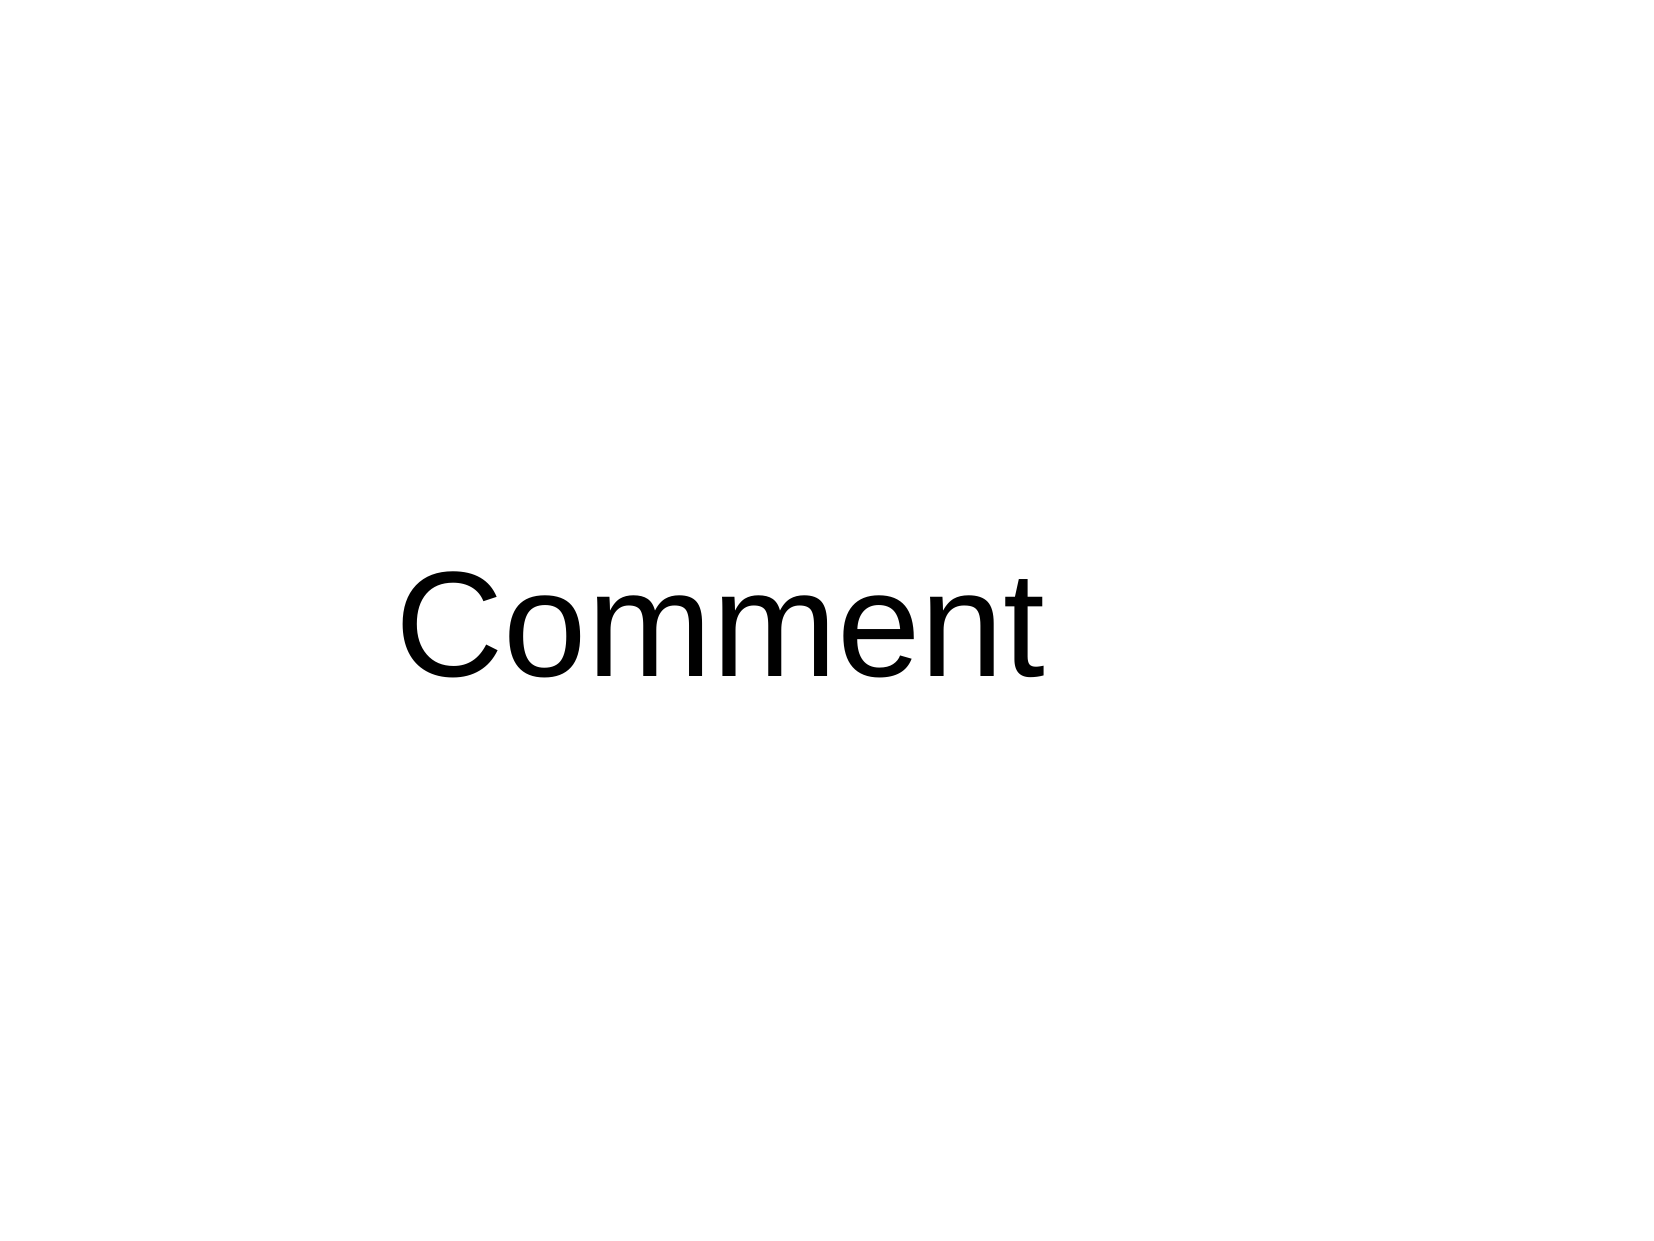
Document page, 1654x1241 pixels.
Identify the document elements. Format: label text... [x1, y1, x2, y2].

text_box Comment [380, 533, 1279, 717]
